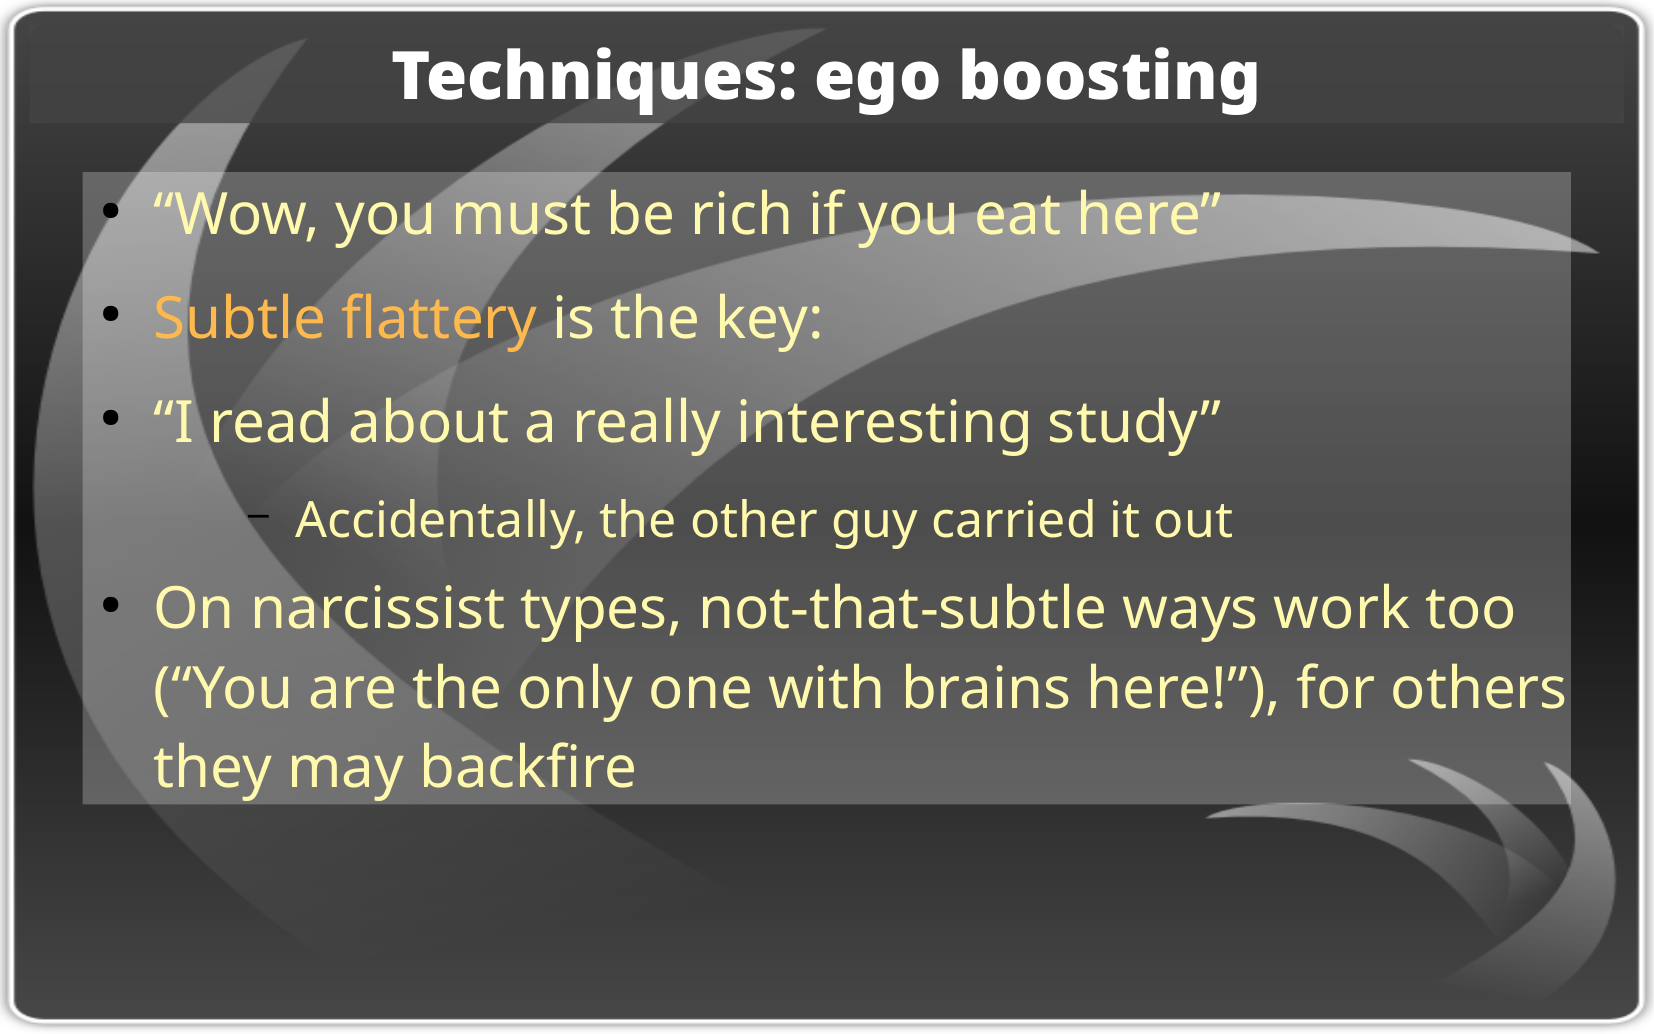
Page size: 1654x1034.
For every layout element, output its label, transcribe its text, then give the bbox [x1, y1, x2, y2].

title Techniques: ego boosting [29, 24, 1625, 124]
list “Wow, you must be rich if you eat here” Subtle flattery is the key: “I read about a really interesting study” Accidentally, the other guy carried it out On narcissist types, not-that-subtle ways work too (“You are the only one with brains here!”), for others they may backfire [82, 172, 1571, 788]
picture [0, 0, 1654, 1034]
